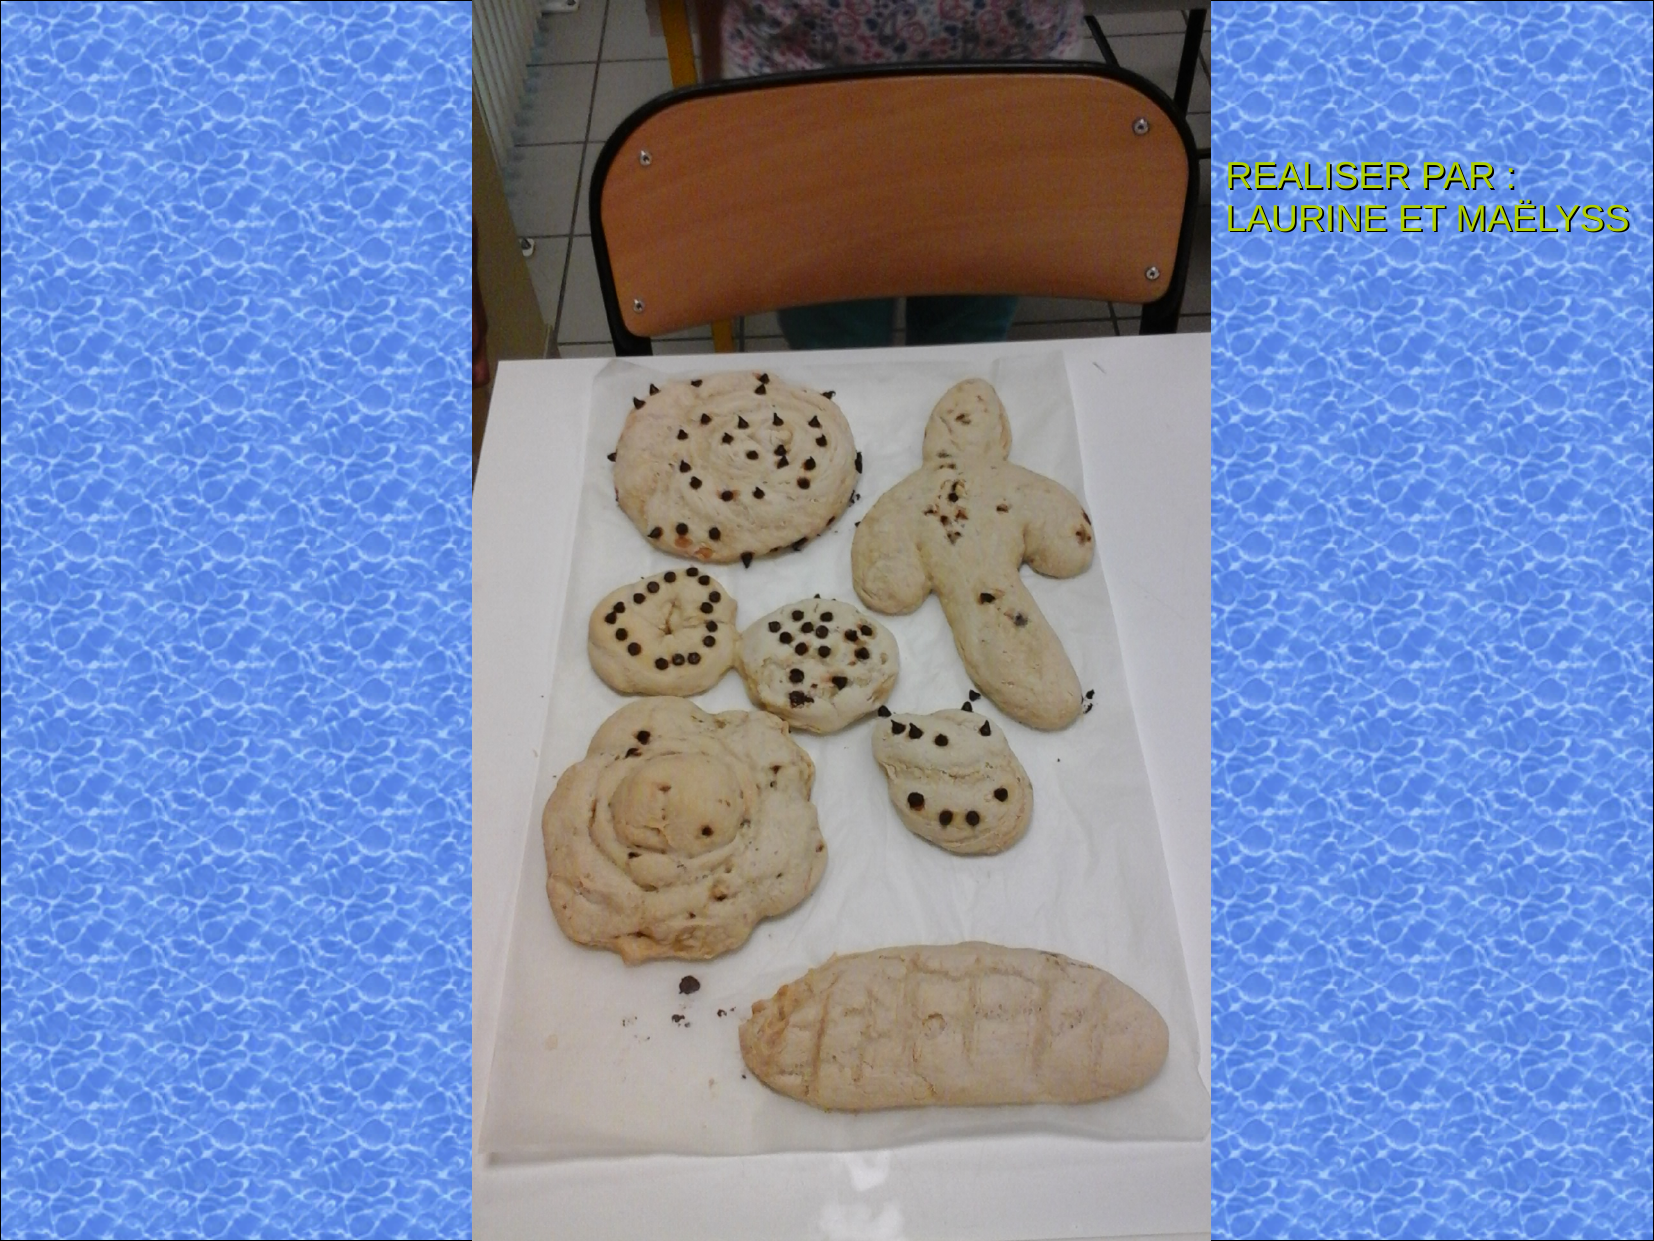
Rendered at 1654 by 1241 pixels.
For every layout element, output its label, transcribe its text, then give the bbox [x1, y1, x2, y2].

text_box [0, 0, 472, 1241]
text_box [1211, 0, 1654, 1241]
picture [472, 0, 1211, 1241]
text_box REALISER PAR : LAURINE ET MAËLYSS [1210, 147, 1646, 247]
